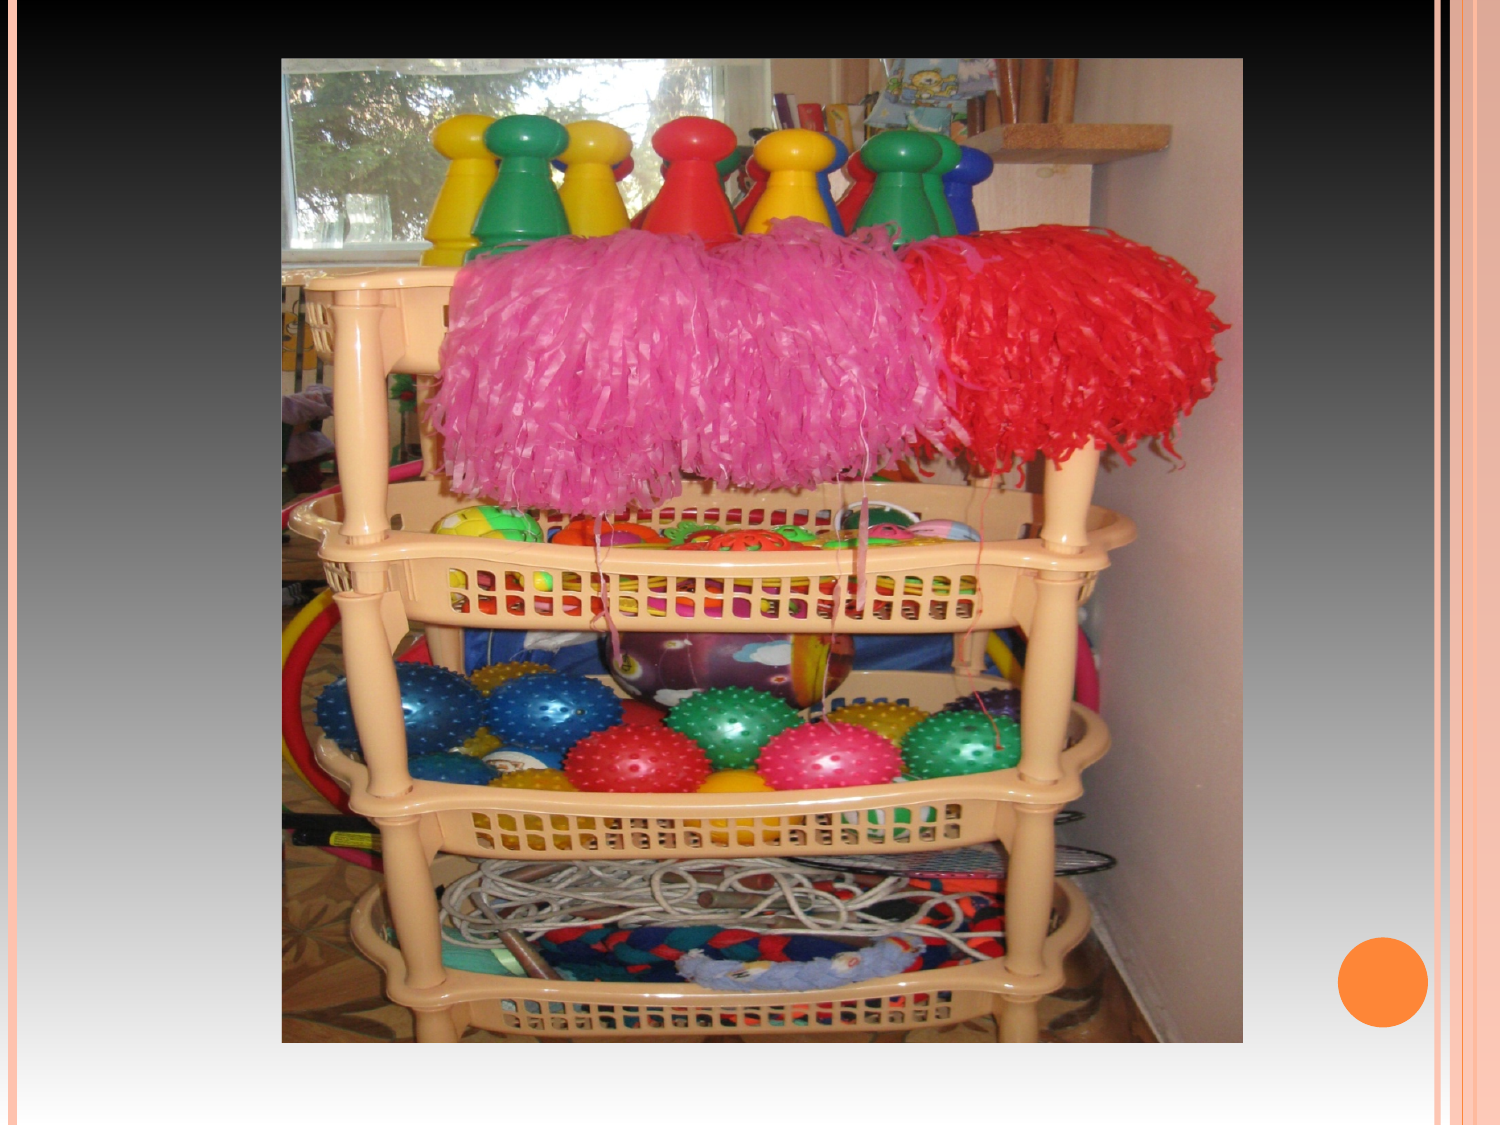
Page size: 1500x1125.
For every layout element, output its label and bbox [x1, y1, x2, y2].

picture [281, 58, 1243, 1043]
